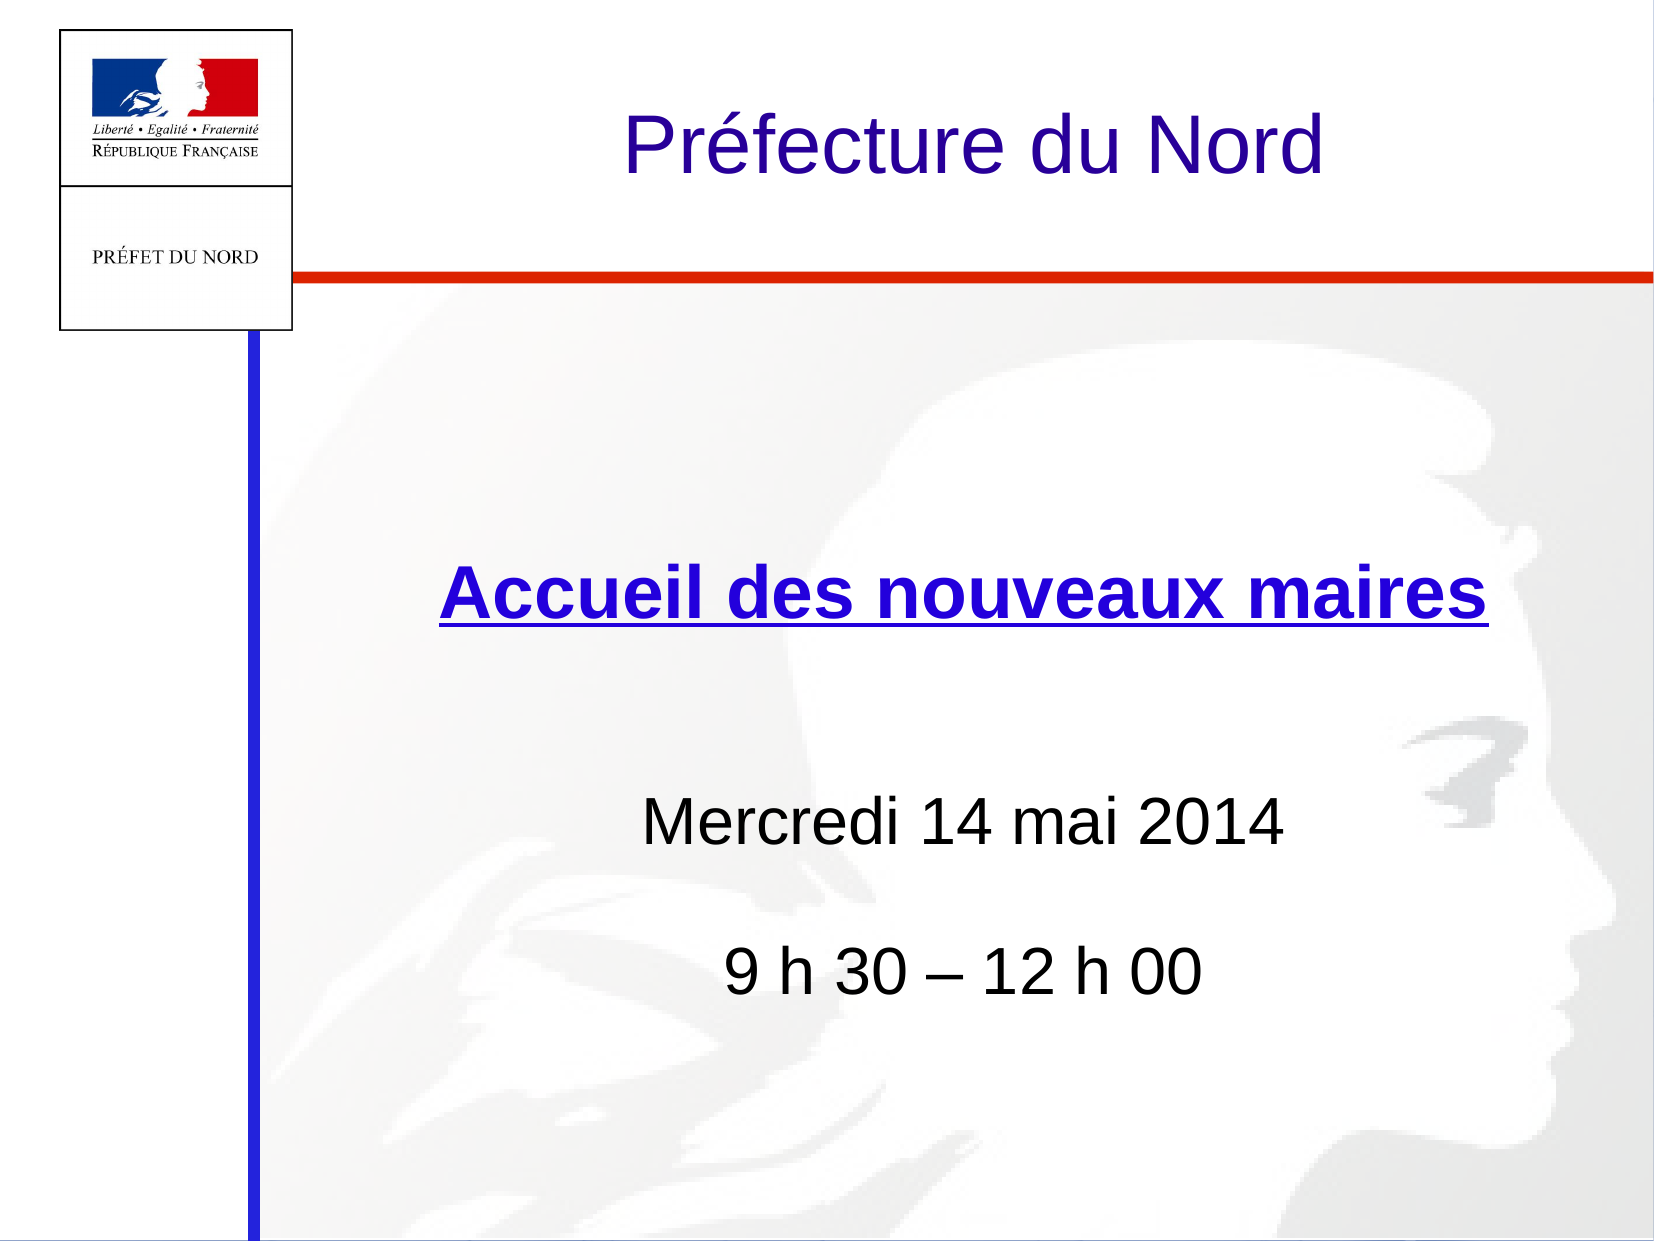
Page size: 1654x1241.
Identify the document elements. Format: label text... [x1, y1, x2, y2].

text_box [248, 331, 260, 1241]
picture [59, 29, 1654, 1238]
text_box [293, 271, 1654, 284]
title Préfecture du Nord [307, 40, 1642, 249]
subtitle Accueil des nouveaux maires Mercredi 14 mai 2014 9 h 30 – 12 h 00 [295, 413, 1633, 1146]
